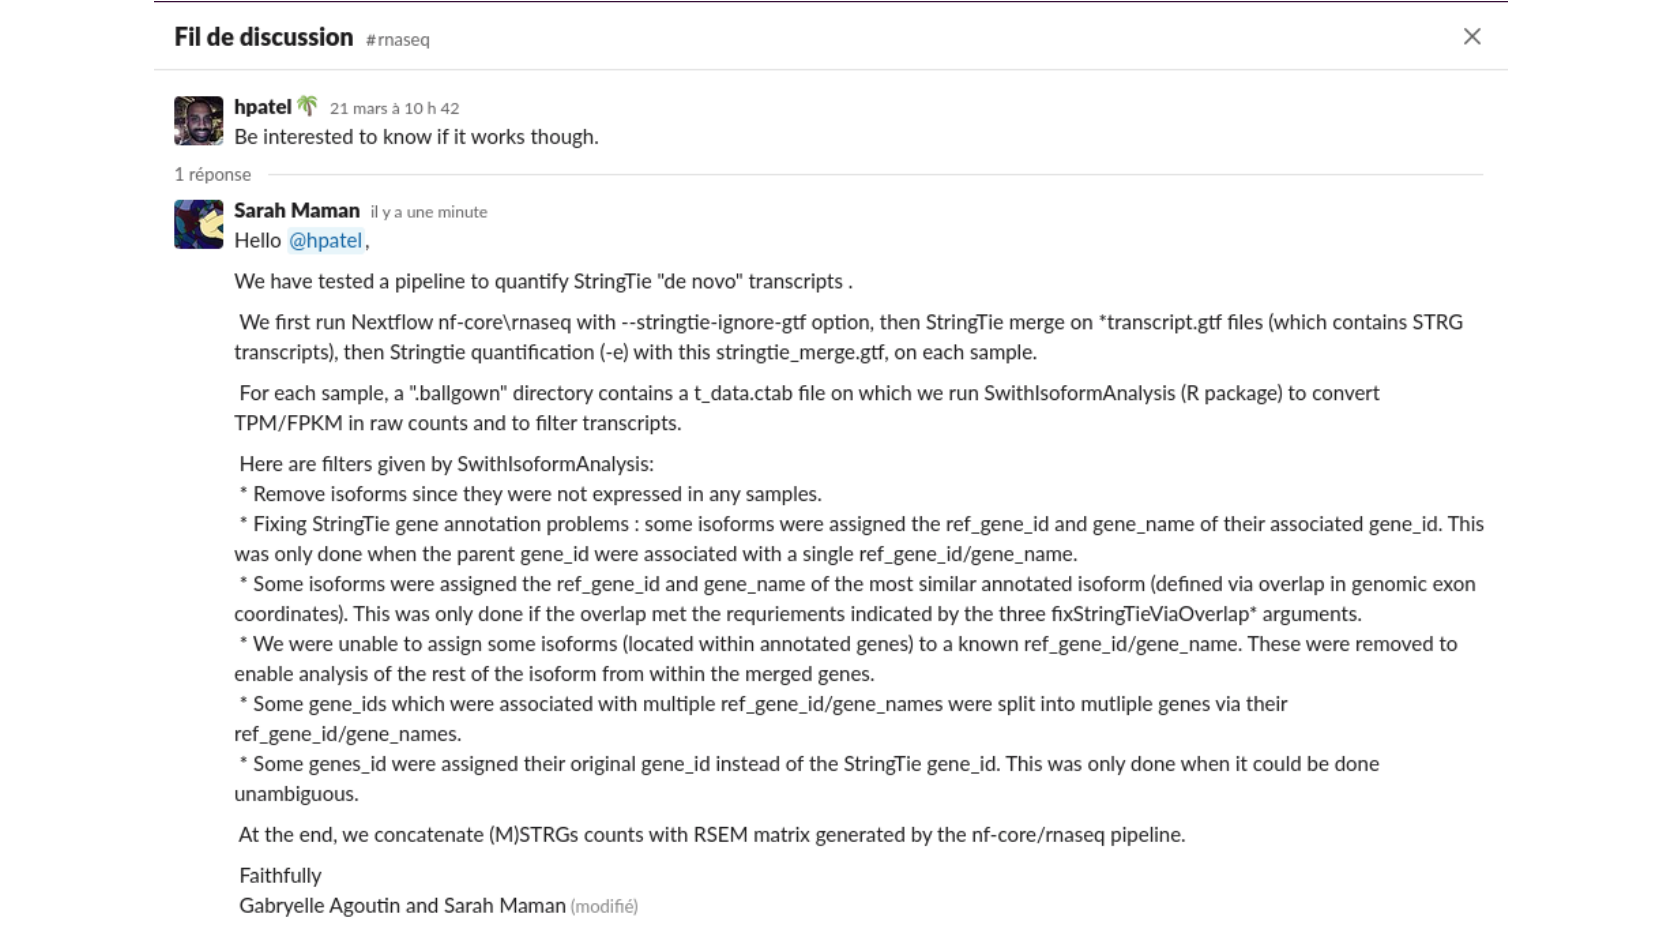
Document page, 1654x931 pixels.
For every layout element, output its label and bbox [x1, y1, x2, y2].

picture [154, 1, 1508, 931]
